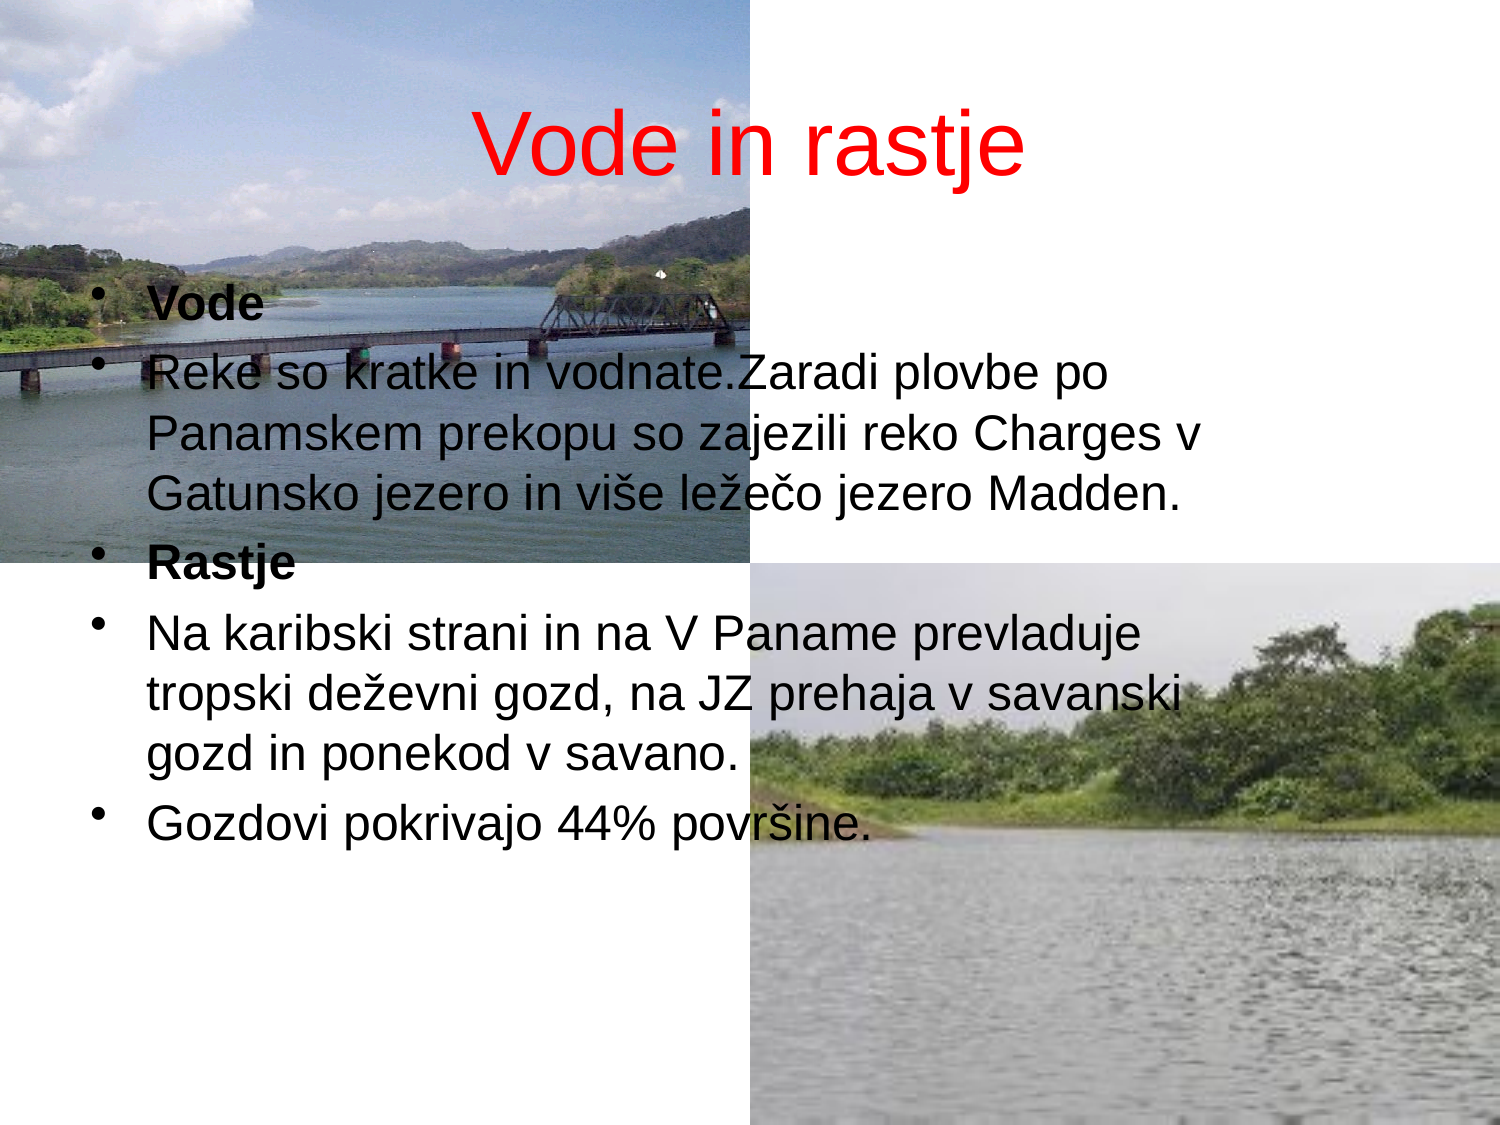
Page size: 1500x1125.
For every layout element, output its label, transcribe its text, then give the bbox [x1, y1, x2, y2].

list Vode Reke so kratke in vodnate.Zaradi plovbe po Panamskem prekopu so zajezili reko Charges v Gatunsko jezero in više ležečo jezero Madden. Rastje Na karibski strani in na V Paname prevladuje tropski deževni gozd, na JZ prehaja v savanski gozd in ponekod v savano. Gozdovi pokrivajo 44% površine. [75, 262, 1270, 1005]
picture [750, 563, 1500, 1125]
title Vode in rastje [75, 45, 1425, 233]
picture [0, 0, 750, 563]
